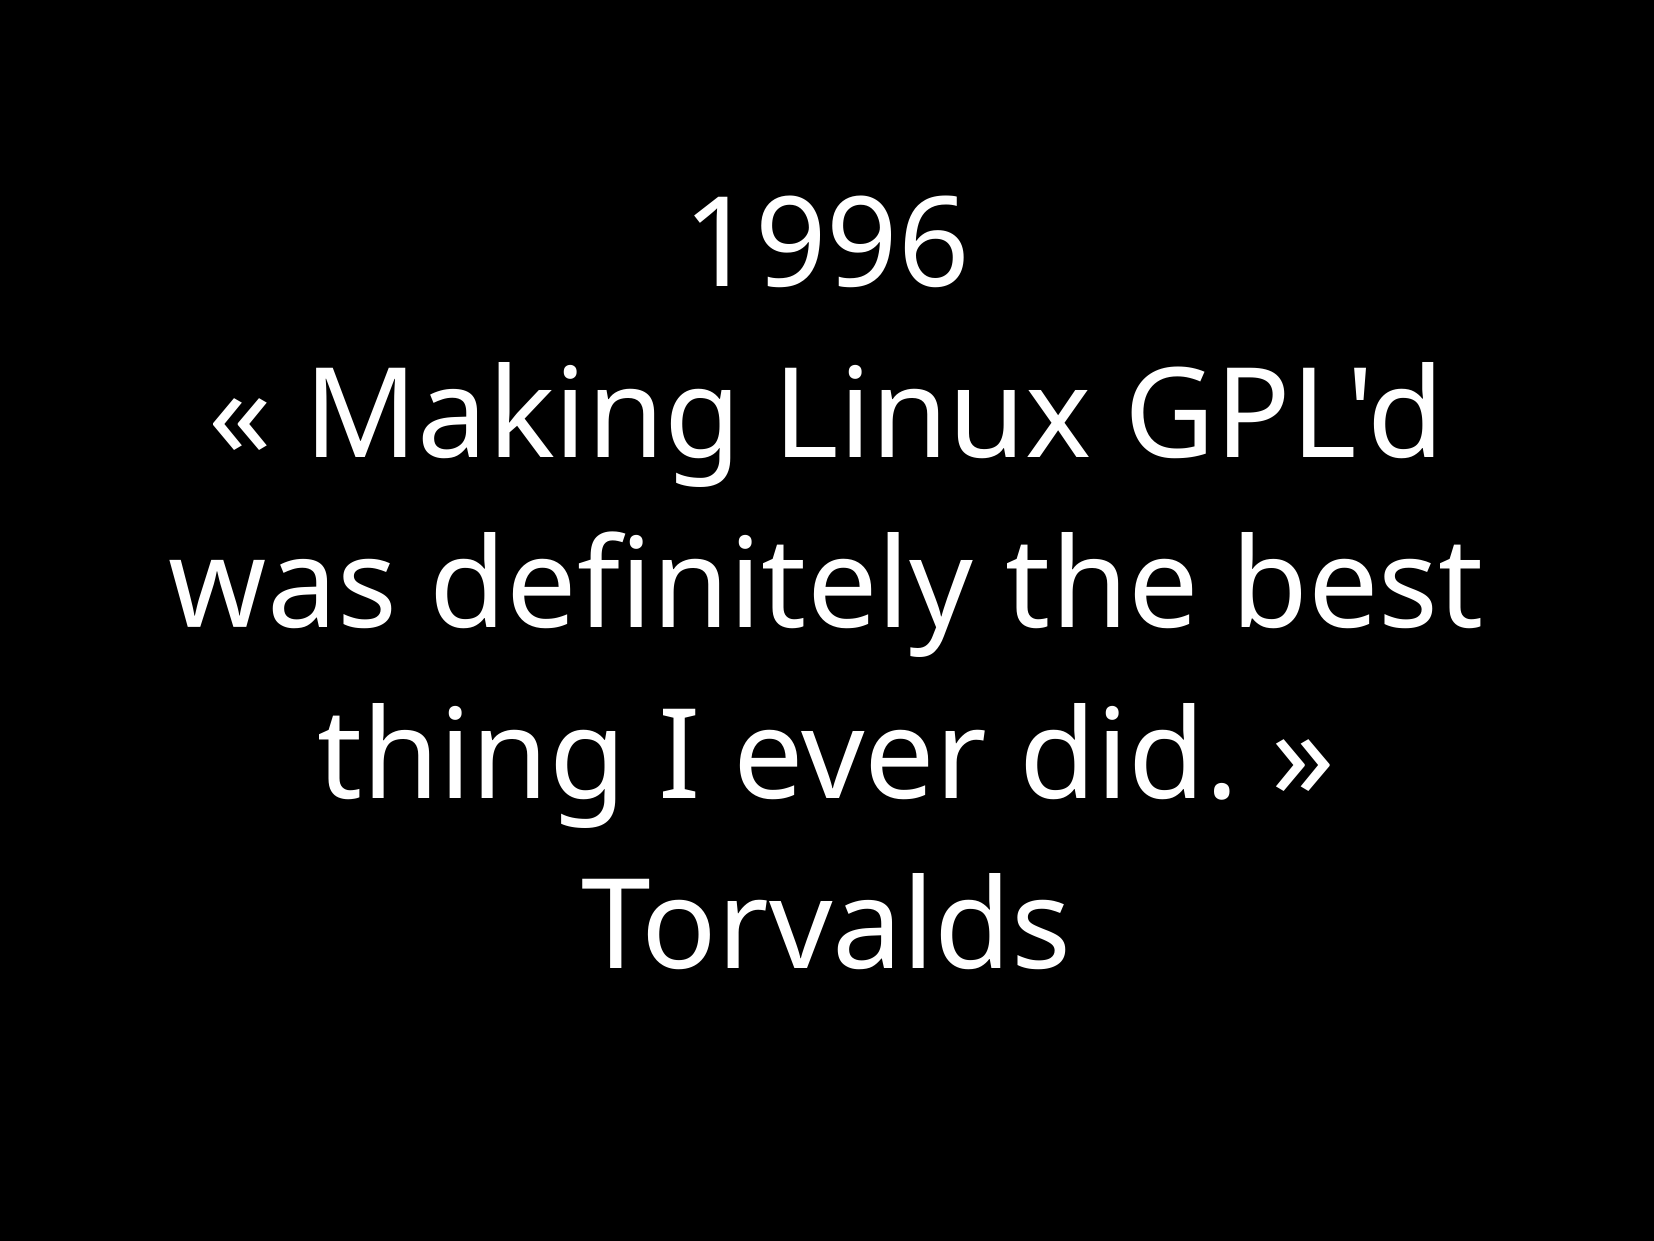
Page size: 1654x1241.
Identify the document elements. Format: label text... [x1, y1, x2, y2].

subtitle 1996 « Making Linux GPL'd was definitely the best thing I ever did. » Torvalds [82, 49, 1571, 1109]
